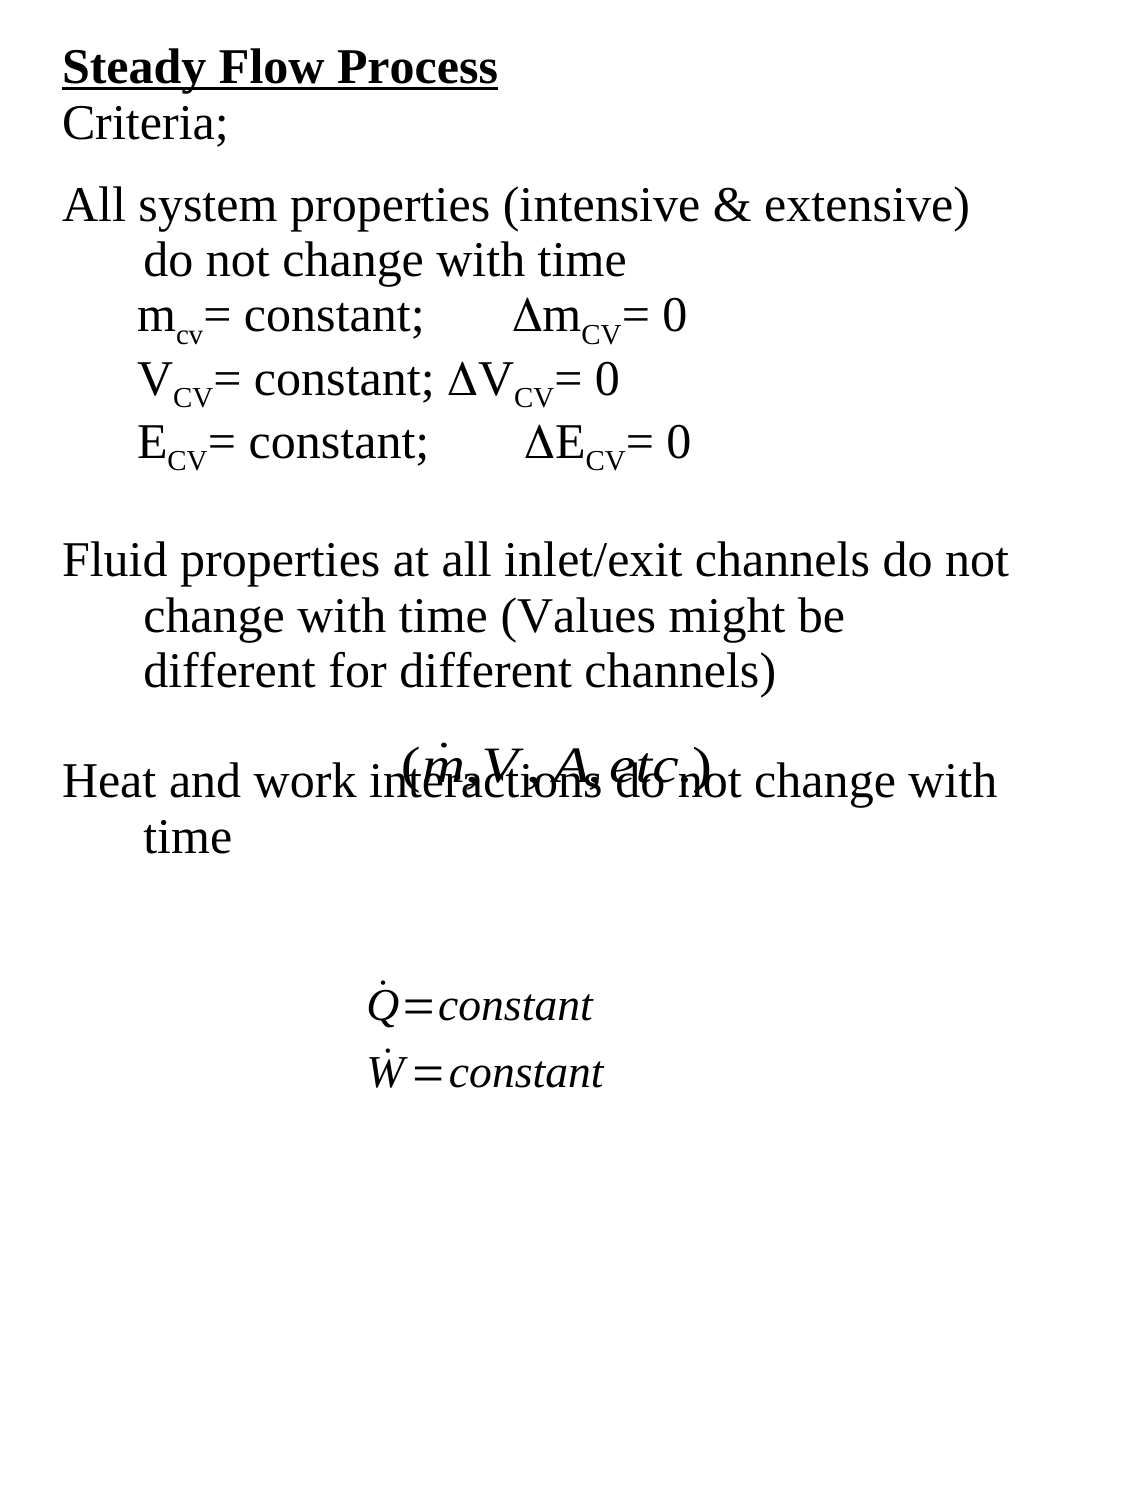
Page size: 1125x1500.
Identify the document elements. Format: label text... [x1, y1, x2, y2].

chart [392, 722, 721, 804]
text_box All system properties (intensive & extensive) do not change with time mcv= constant; mCV= 0 VCV= constant; VCV= 0 ECV= constant; ECV= 0 Fluid properties at all inlet/exit channels do not change with time (Values might be different for different channels) Heat and work interactions do not change with time [47, 169, 1038, 983]
chart [360, 968, 610, 1100]
text_box Steady Flow Process Criteria; [47, 31, 1026, 158]
